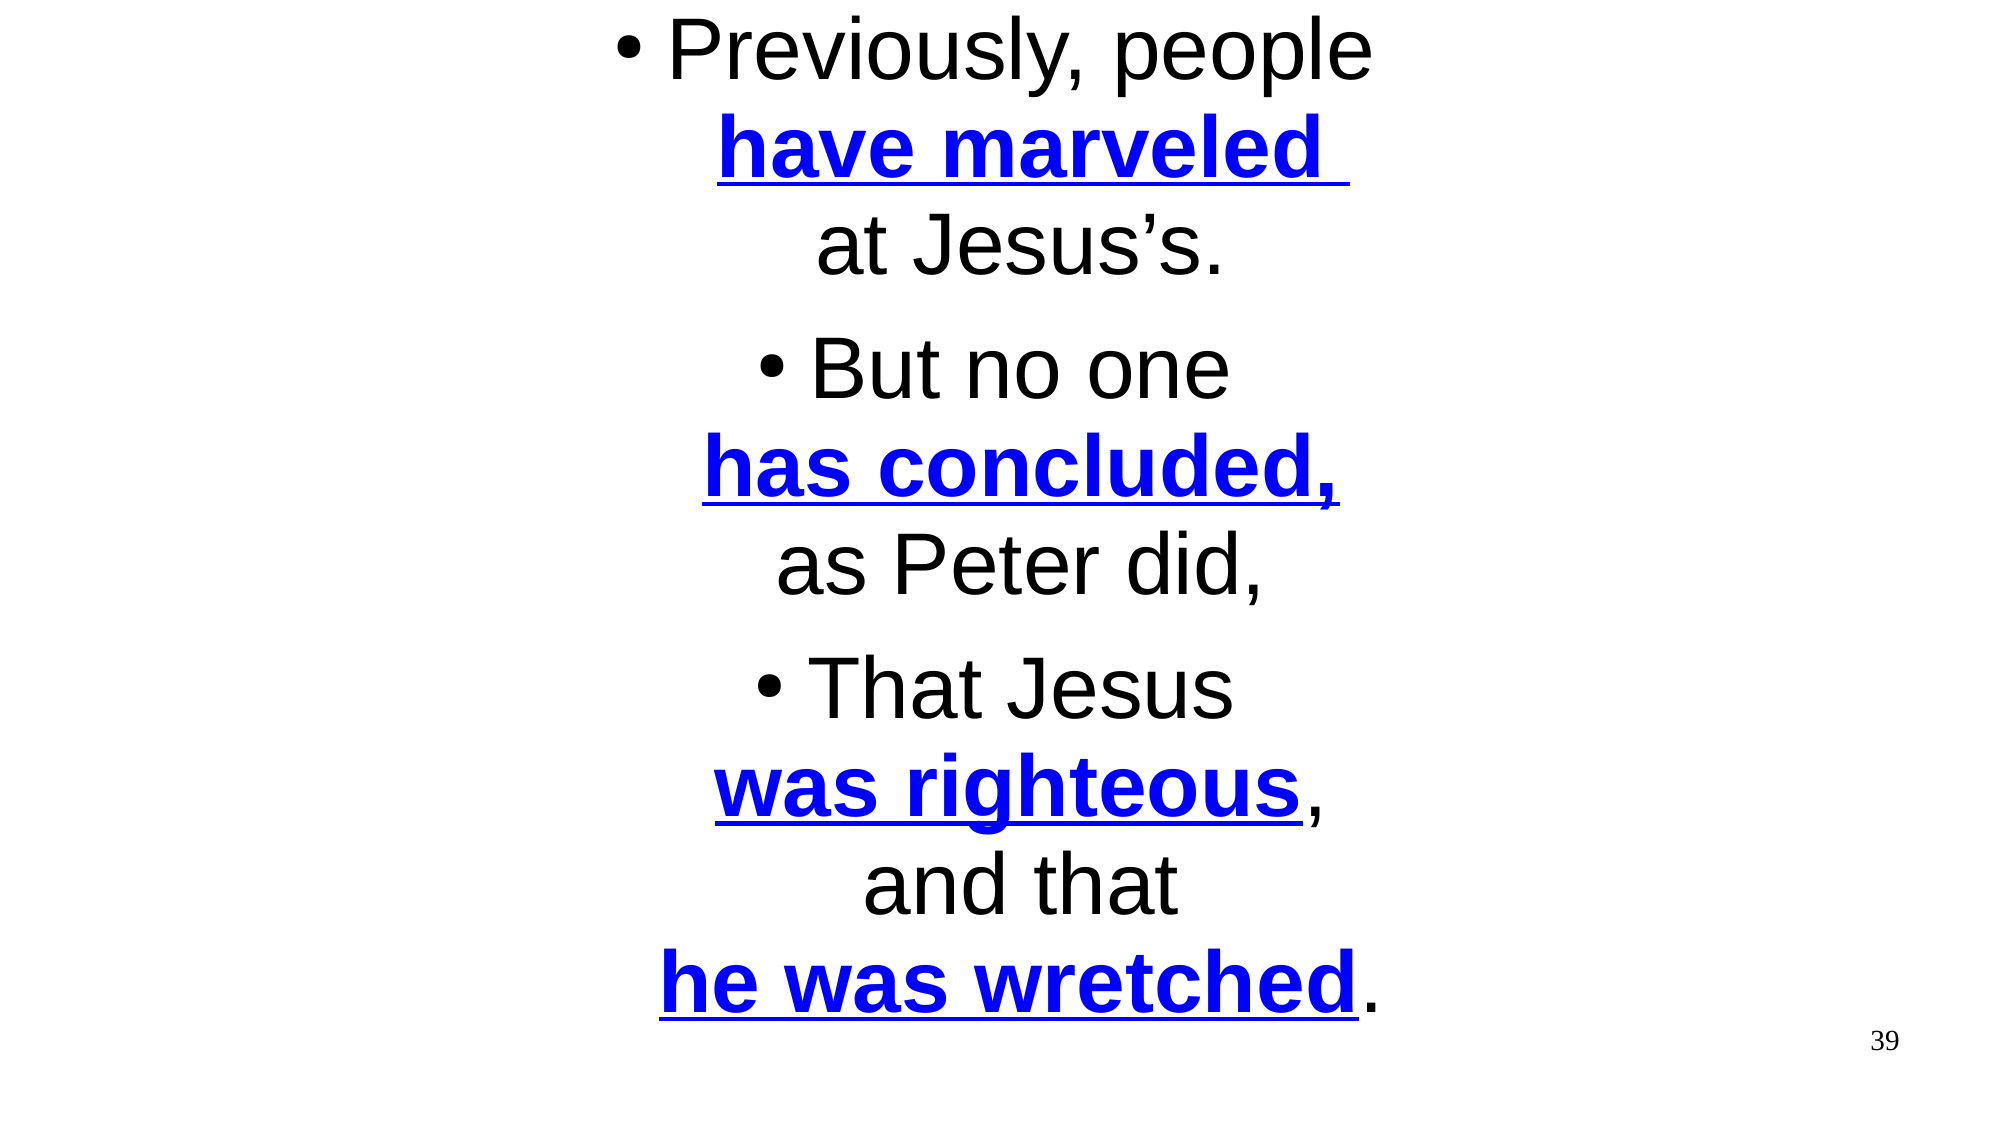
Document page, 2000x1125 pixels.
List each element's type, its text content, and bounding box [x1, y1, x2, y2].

list Previously, people have marveled at Jesus’s. But no one has concluded, as Peter did, That Jesus was righteous, and that he was wretched. [0, 0, 1996, 1123]
